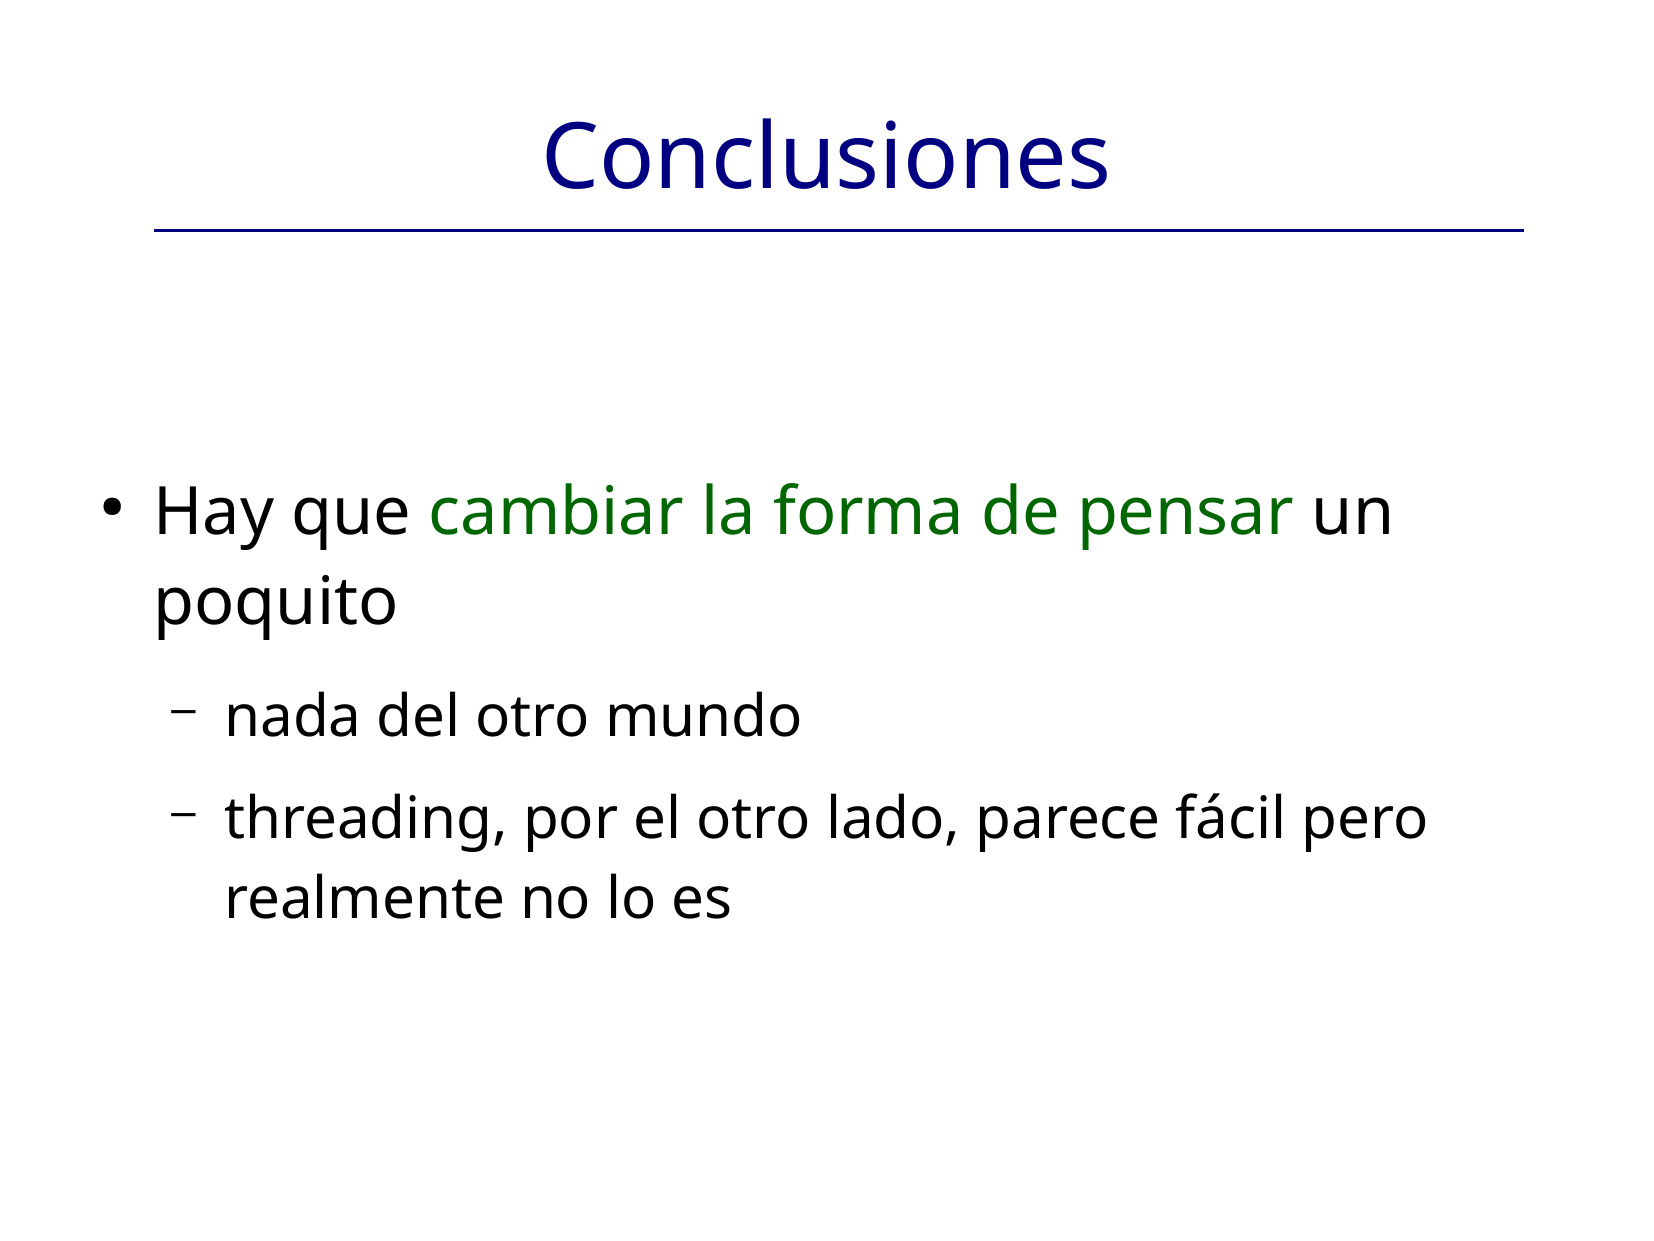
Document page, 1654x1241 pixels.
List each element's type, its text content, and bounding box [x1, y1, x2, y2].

title Conclusiones [82, 49, 1571, 257]
list Hay que cambiar la forma de pensar un poquito nada del otro mundo threading, por el otro lado, parece fácil pero realmente no lo es [82, 342, 1571, 1062]
